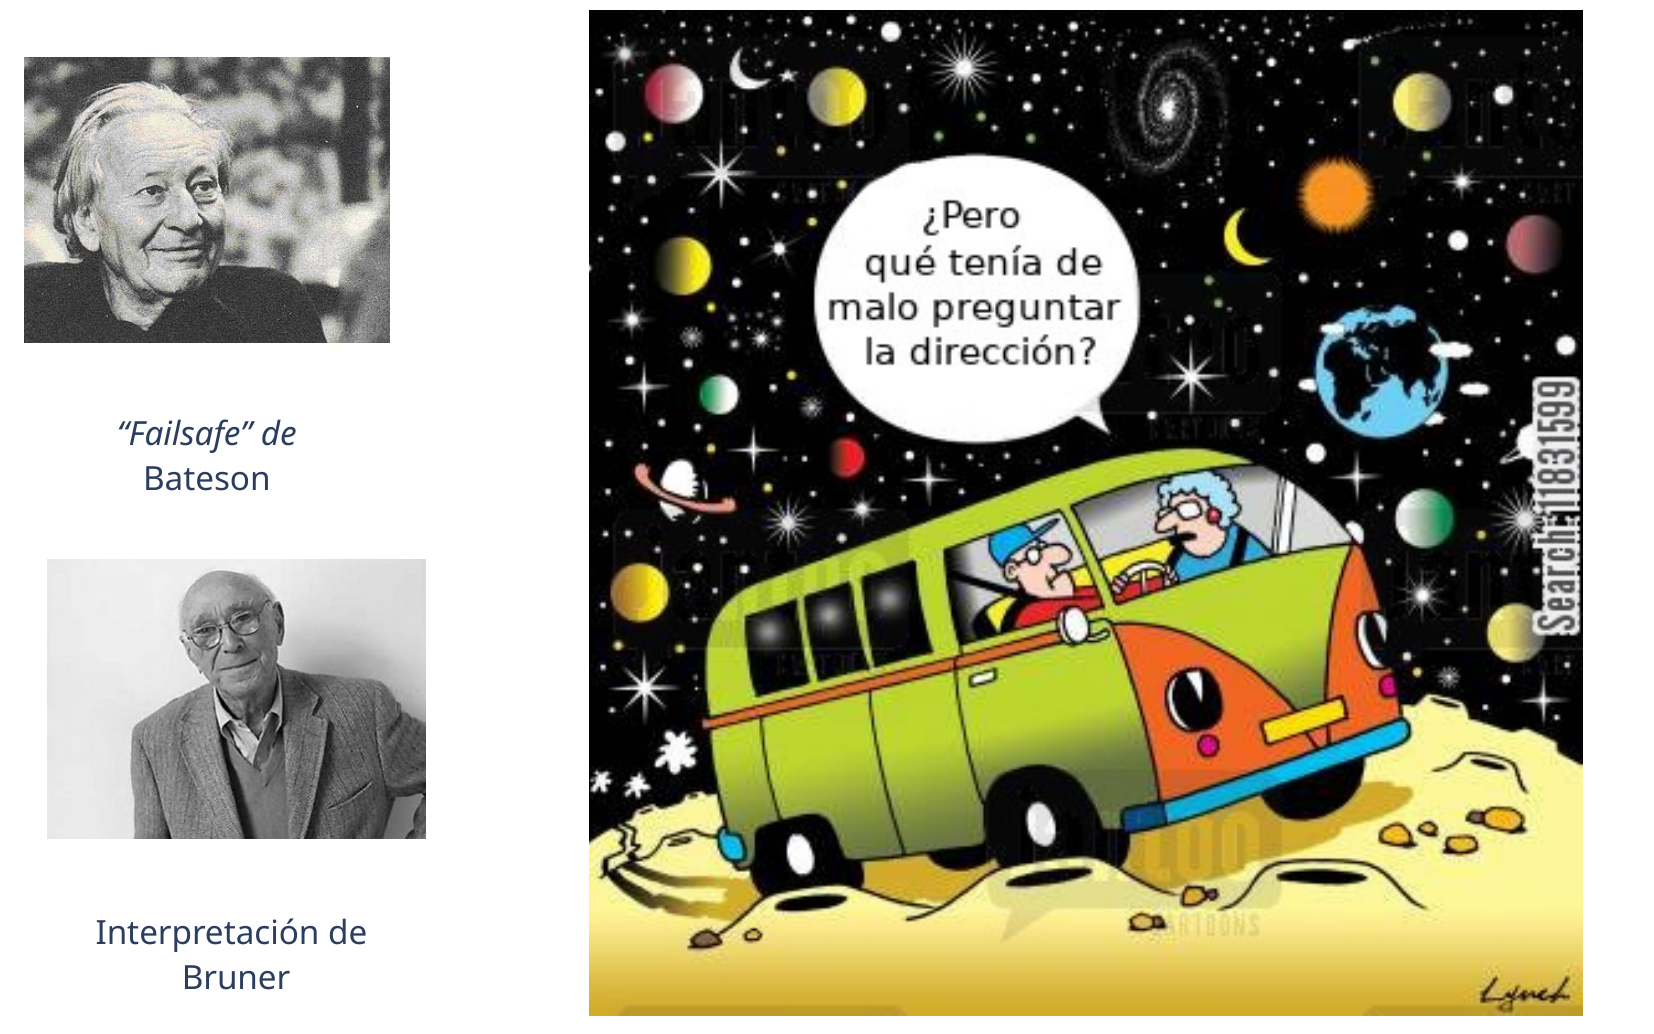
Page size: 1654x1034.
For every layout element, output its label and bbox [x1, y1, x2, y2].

picture [24, 57, 390, 343]
picture [47, 559, 426, 839]
picture [589, 10, 1583, 1016]
